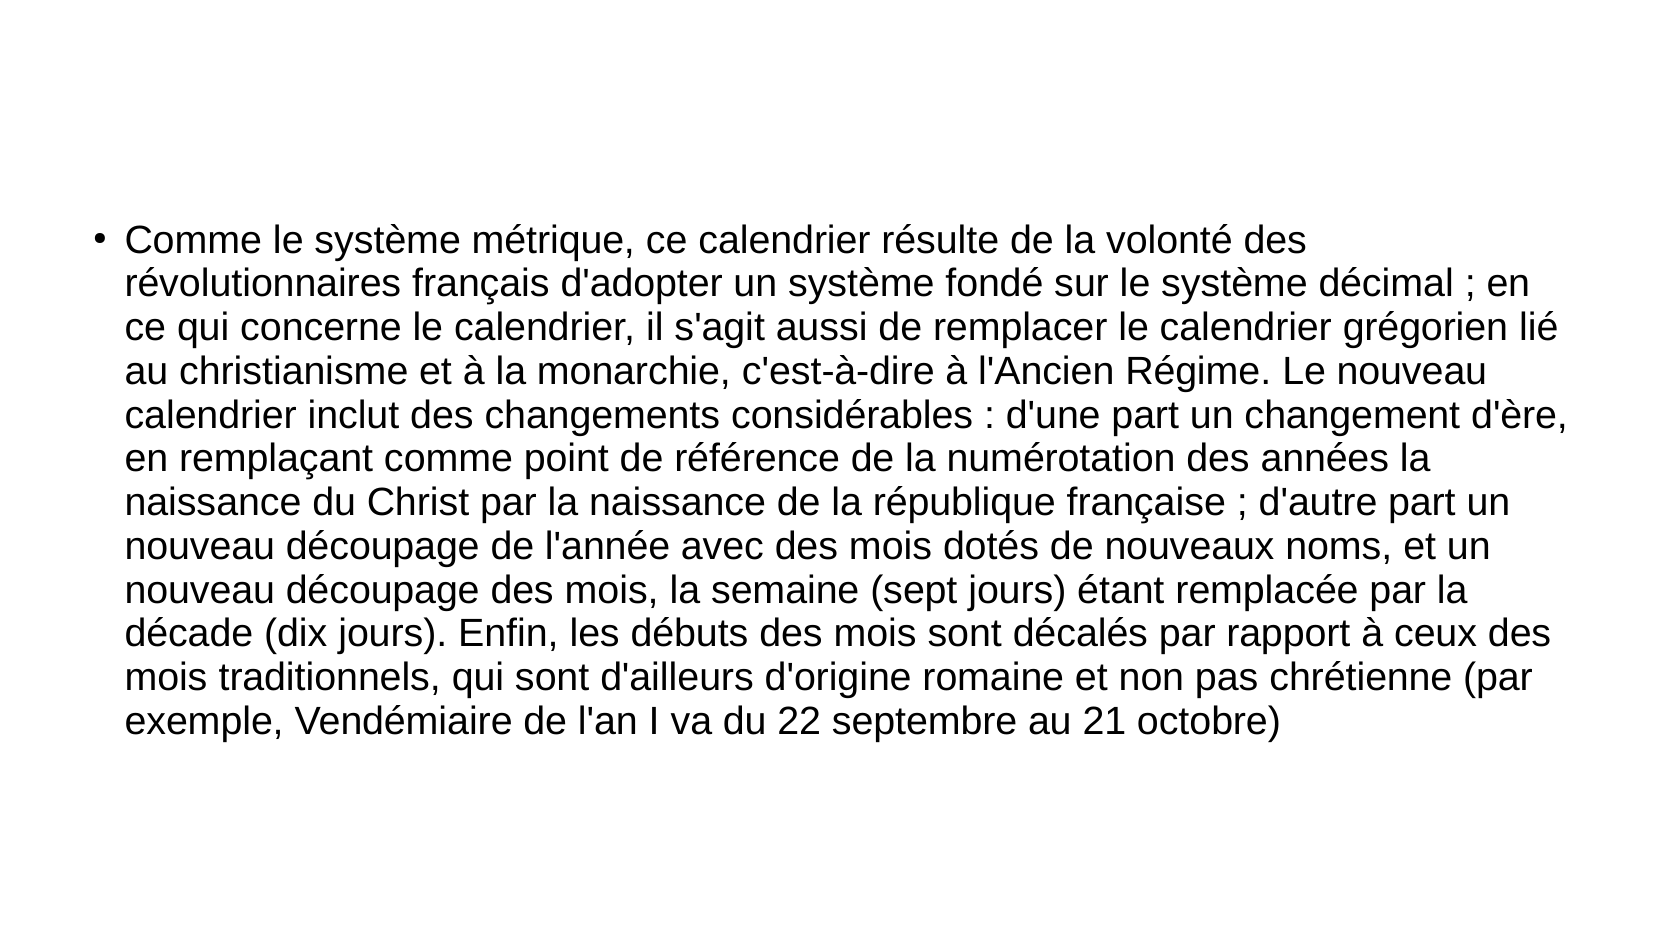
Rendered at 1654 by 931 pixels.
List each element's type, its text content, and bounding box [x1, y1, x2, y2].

list Comme le système métrique, ce calendrier résulte de la volonté des révolutionnaires français d'adopter un système fondé sur le système décimal ; en ce qui concerne le calendrier, il s'agit aussi de remplacer le calendrier grégorien lié au christianisme et à la monarchie, c'est-à-dire à l'Ancien Régime. Le nouveau calendrier inclut des changements considérables : d'une part un changement d'ère, en remplaçant comme point de référence de la numérotation des années la naissance du Christ par la naissance de la république française ; d'autre part un nouveau découpage de l'année avec des mois dotés de nouveaux noms, et un nouveau découpage des mois, la semaine (sept jours) étant remplacée par la décade (dix jours). Enfin, les débuts des mois sont décalés par rapport à ceux des mois traditionnels, qui sont d'ailleurs d'origine romaine et non pas chrétienne (par exemple, Vendémiaire de l'an I va du 22 septembre au 21 octobre) [82, 217, 1571, 758]
